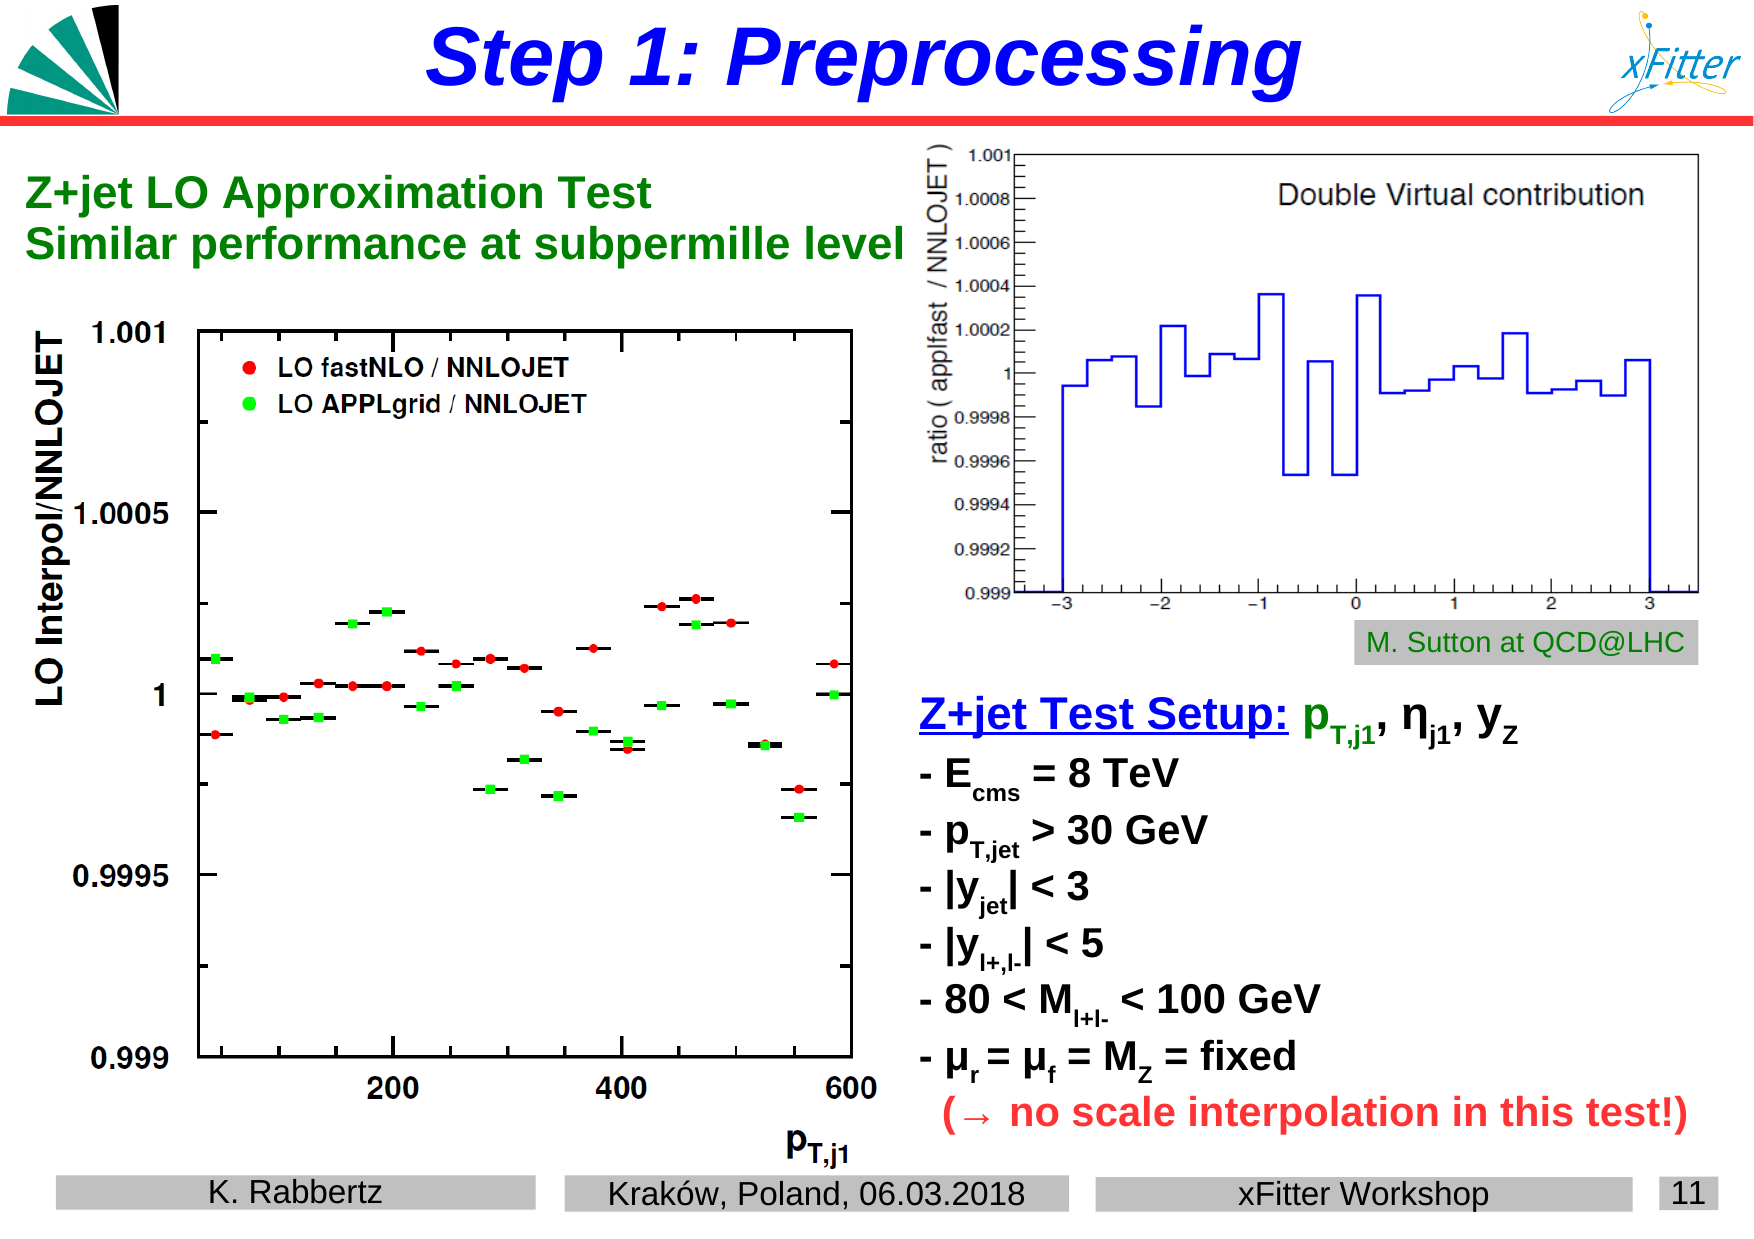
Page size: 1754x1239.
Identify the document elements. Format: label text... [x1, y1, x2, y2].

text_box Z+jet Test Setup: pT,j1, ηj1, yZ - Ecms = 8 TeV - pT,jet > 30 GeV - |yjet| < 3 - |yl+,l-| < 5 - 80 < Ml+l- < 100 GeV - μr = μf = MZ = fixed (→ no scale interpolation in this test!) [907, 682, 1722, 1160]
text_box Z+jet LO Approximation Test Similar performance at subpermille level [12, 160, 931, 276]
picture [7, 5, 119, 116]
picture [1609, 11, 1741, 113]
text_box M. Sutton at QCD@LHC [1354, 620, 1699, 665]
picture [908, 132, 1712, 682]
title Step 1: Preprocessing [123, 0, 1606, 114]
picture [27, 312, 879, 1171]
